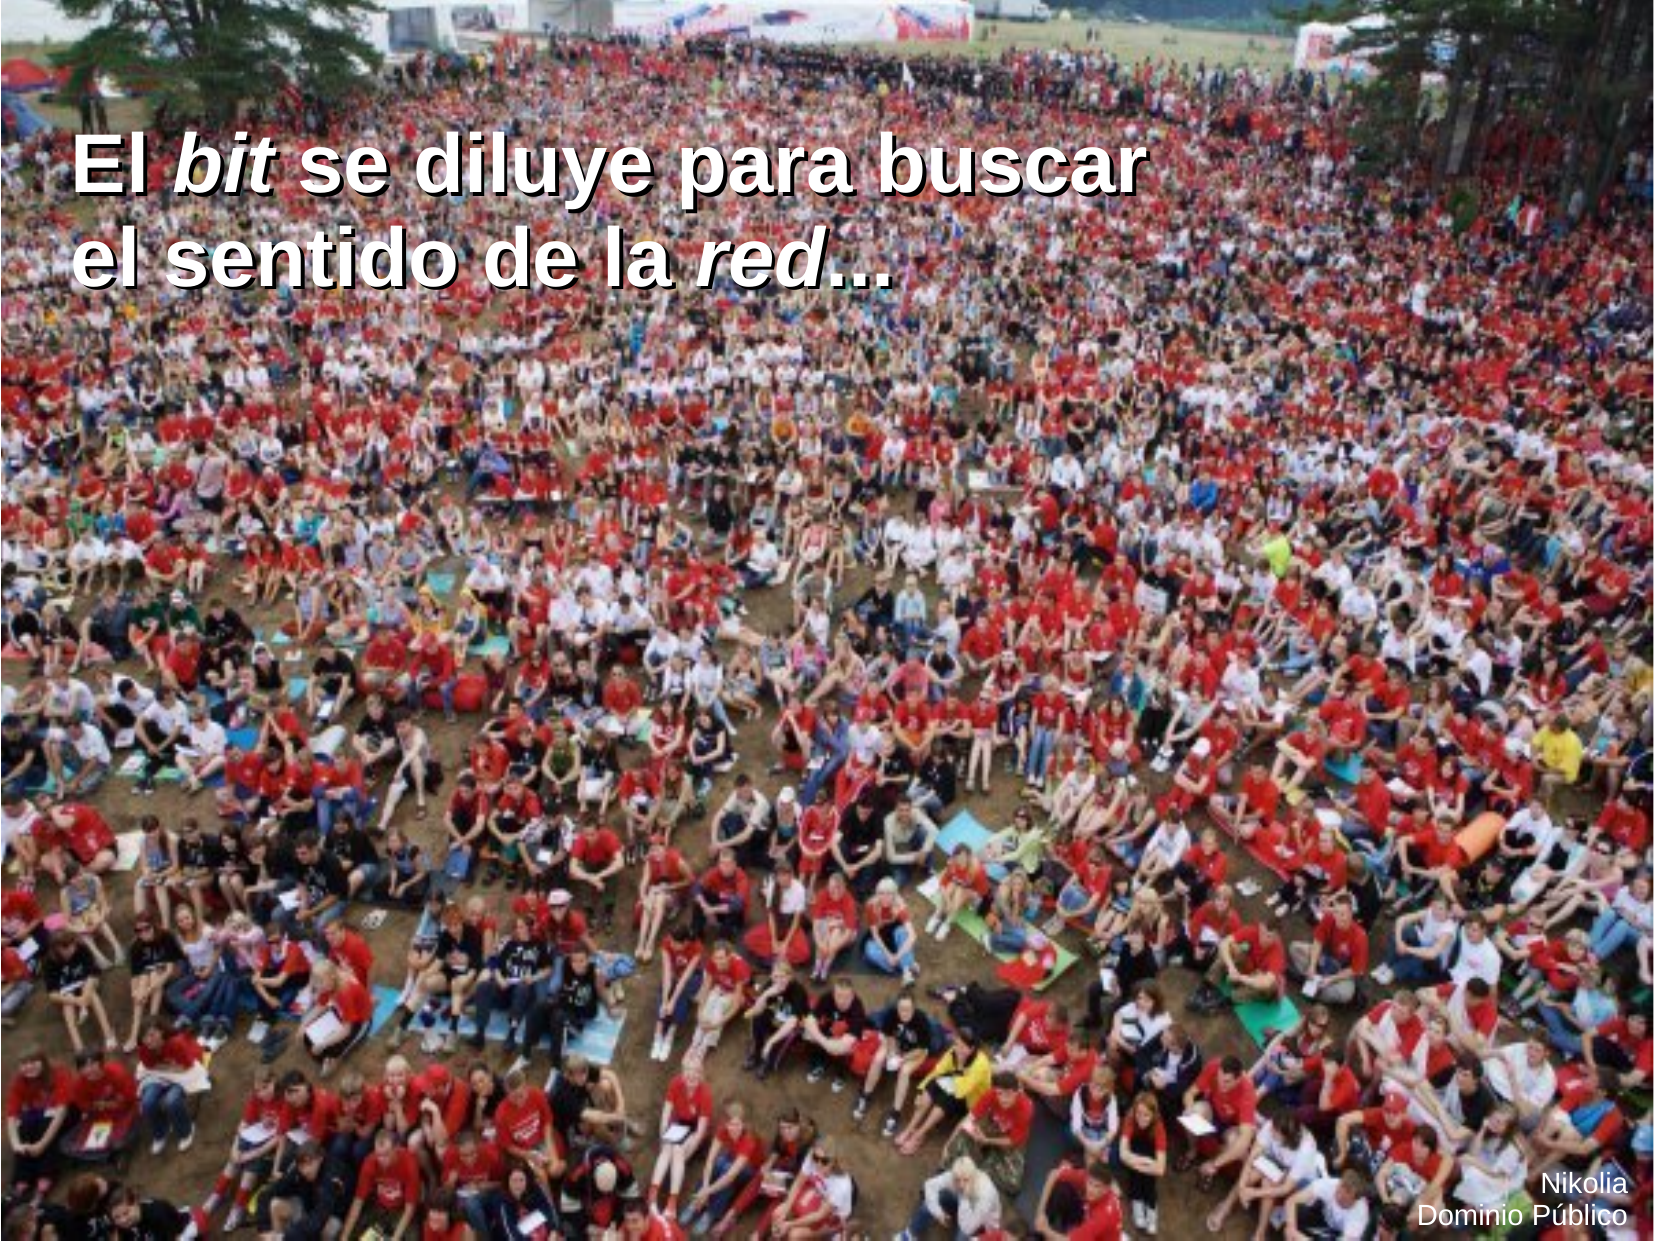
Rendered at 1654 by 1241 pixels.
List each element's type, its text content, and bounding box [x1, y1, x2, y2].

text_box Nikolia Dominio Público [1402, 1159, 1644, 1240]
subtitle El bit se diluye para buscar el sentido de la red... [70, 13, 1211, 408]
picture [1, 0, 1654, 1241]
